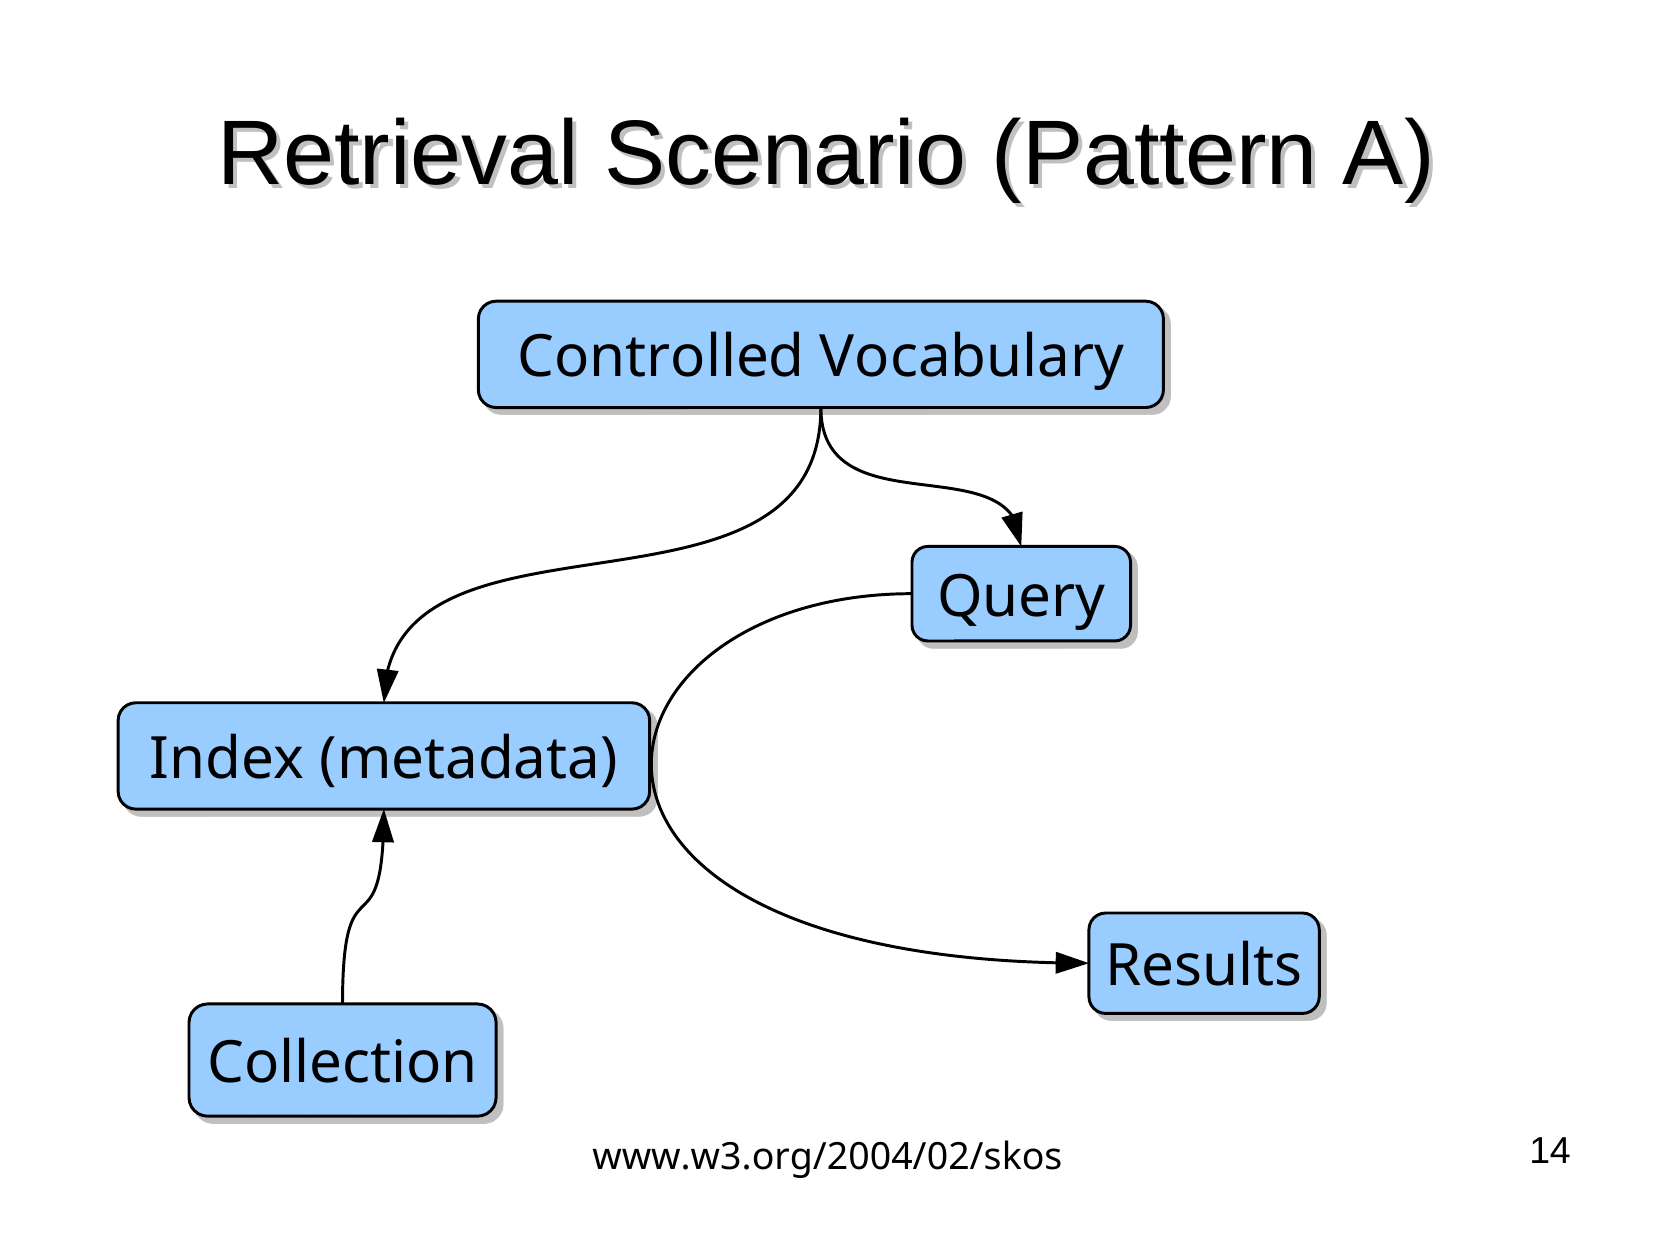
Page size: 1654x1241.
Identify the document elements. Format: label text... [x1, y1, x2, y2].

title Retrieval Scenario (Pattern A) [82, 49, 1571, 257]
text_box Controlled Vocabulary [478, 301, 1164, 408]
text_box Index (metadata) [118, 702, 650, 810]
text_box Query [911, 546, 1131, 641]
text_box Results [1088, 912, 1320, 1014]
text_box Collection [188, 1003, 497, 1117]
